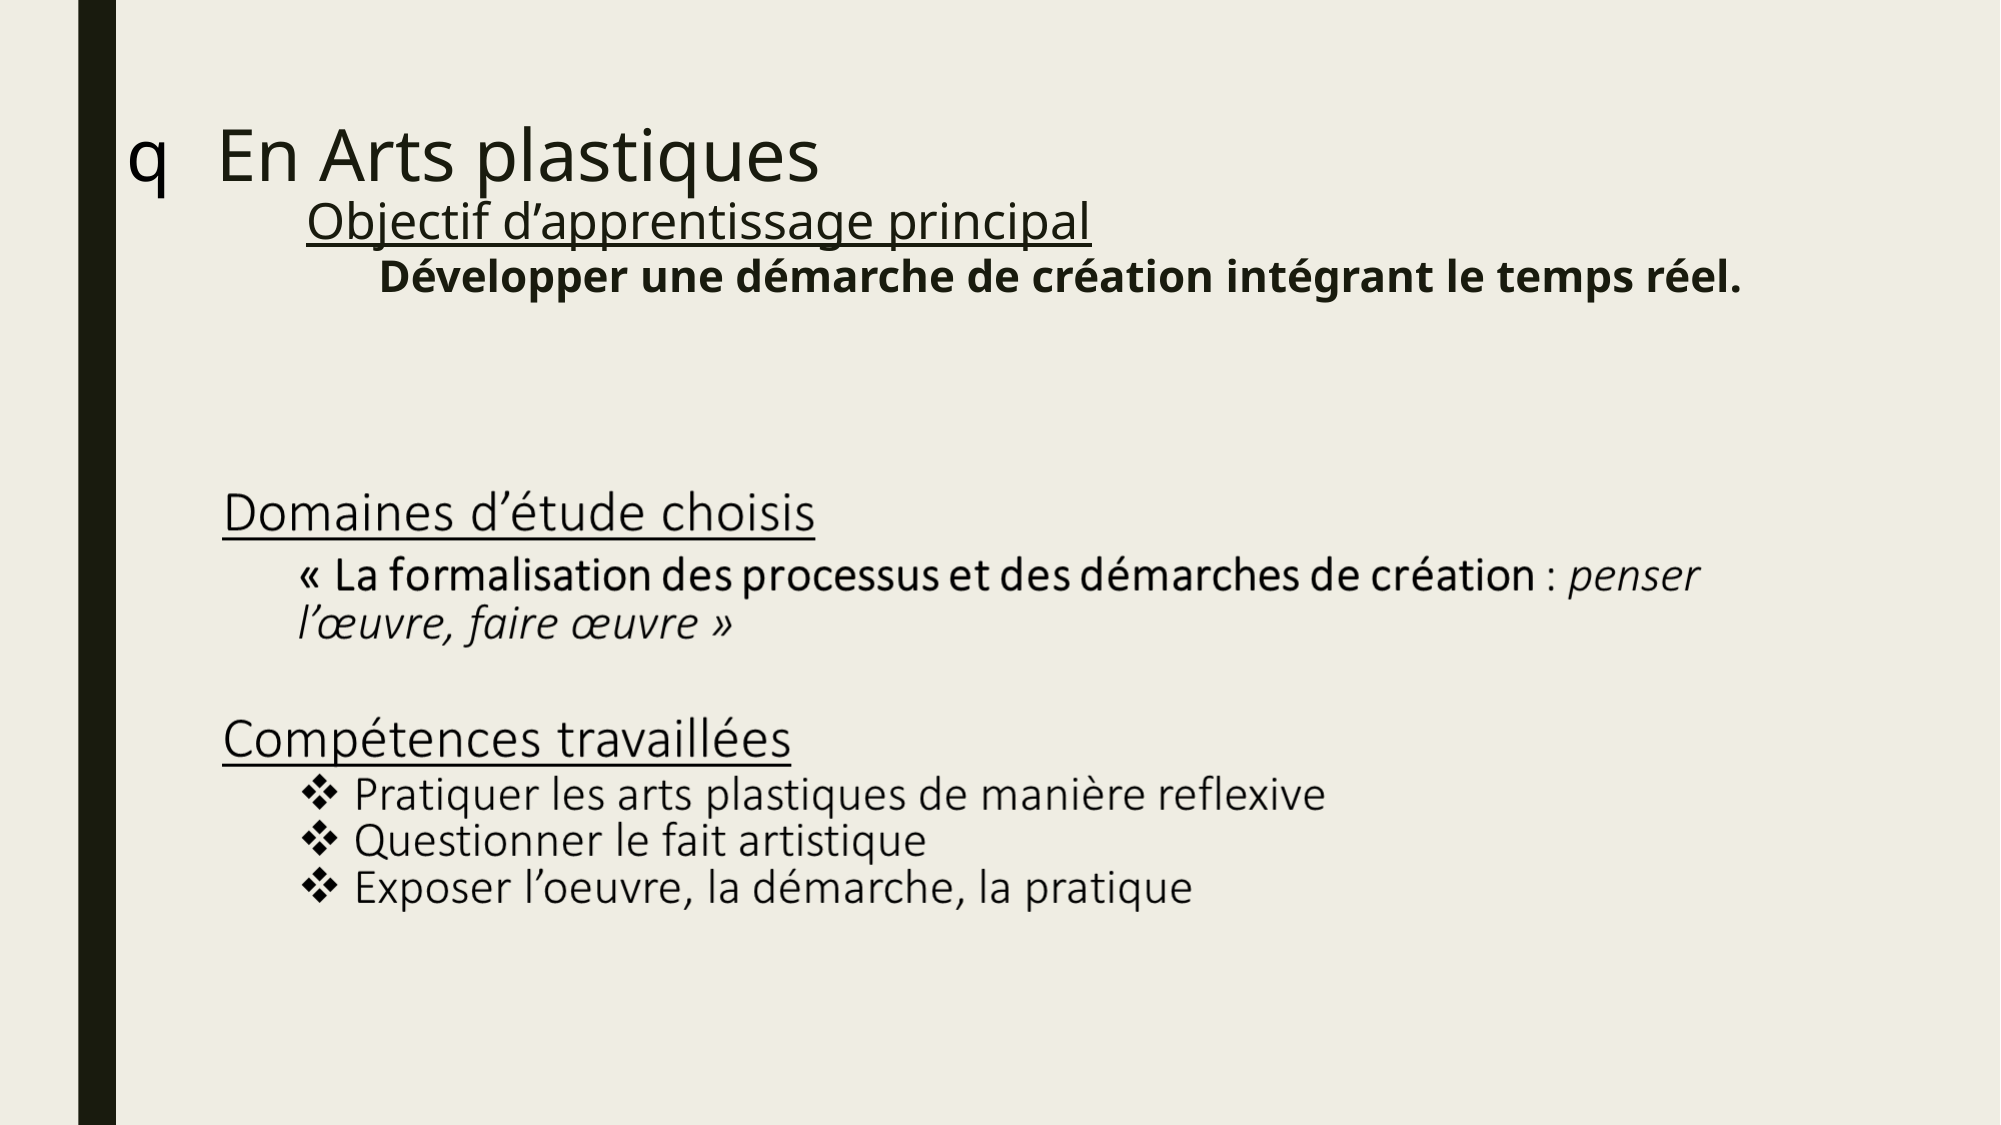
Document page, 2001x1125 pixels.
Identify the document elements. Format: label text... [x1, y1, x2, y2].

picture [180, 431, 1876, 1035]
title En Arts plastiques Objectif d’apprentissage principal Développer une démarche de création intégrant le temps réel. [111, 112, 1776, 432]
